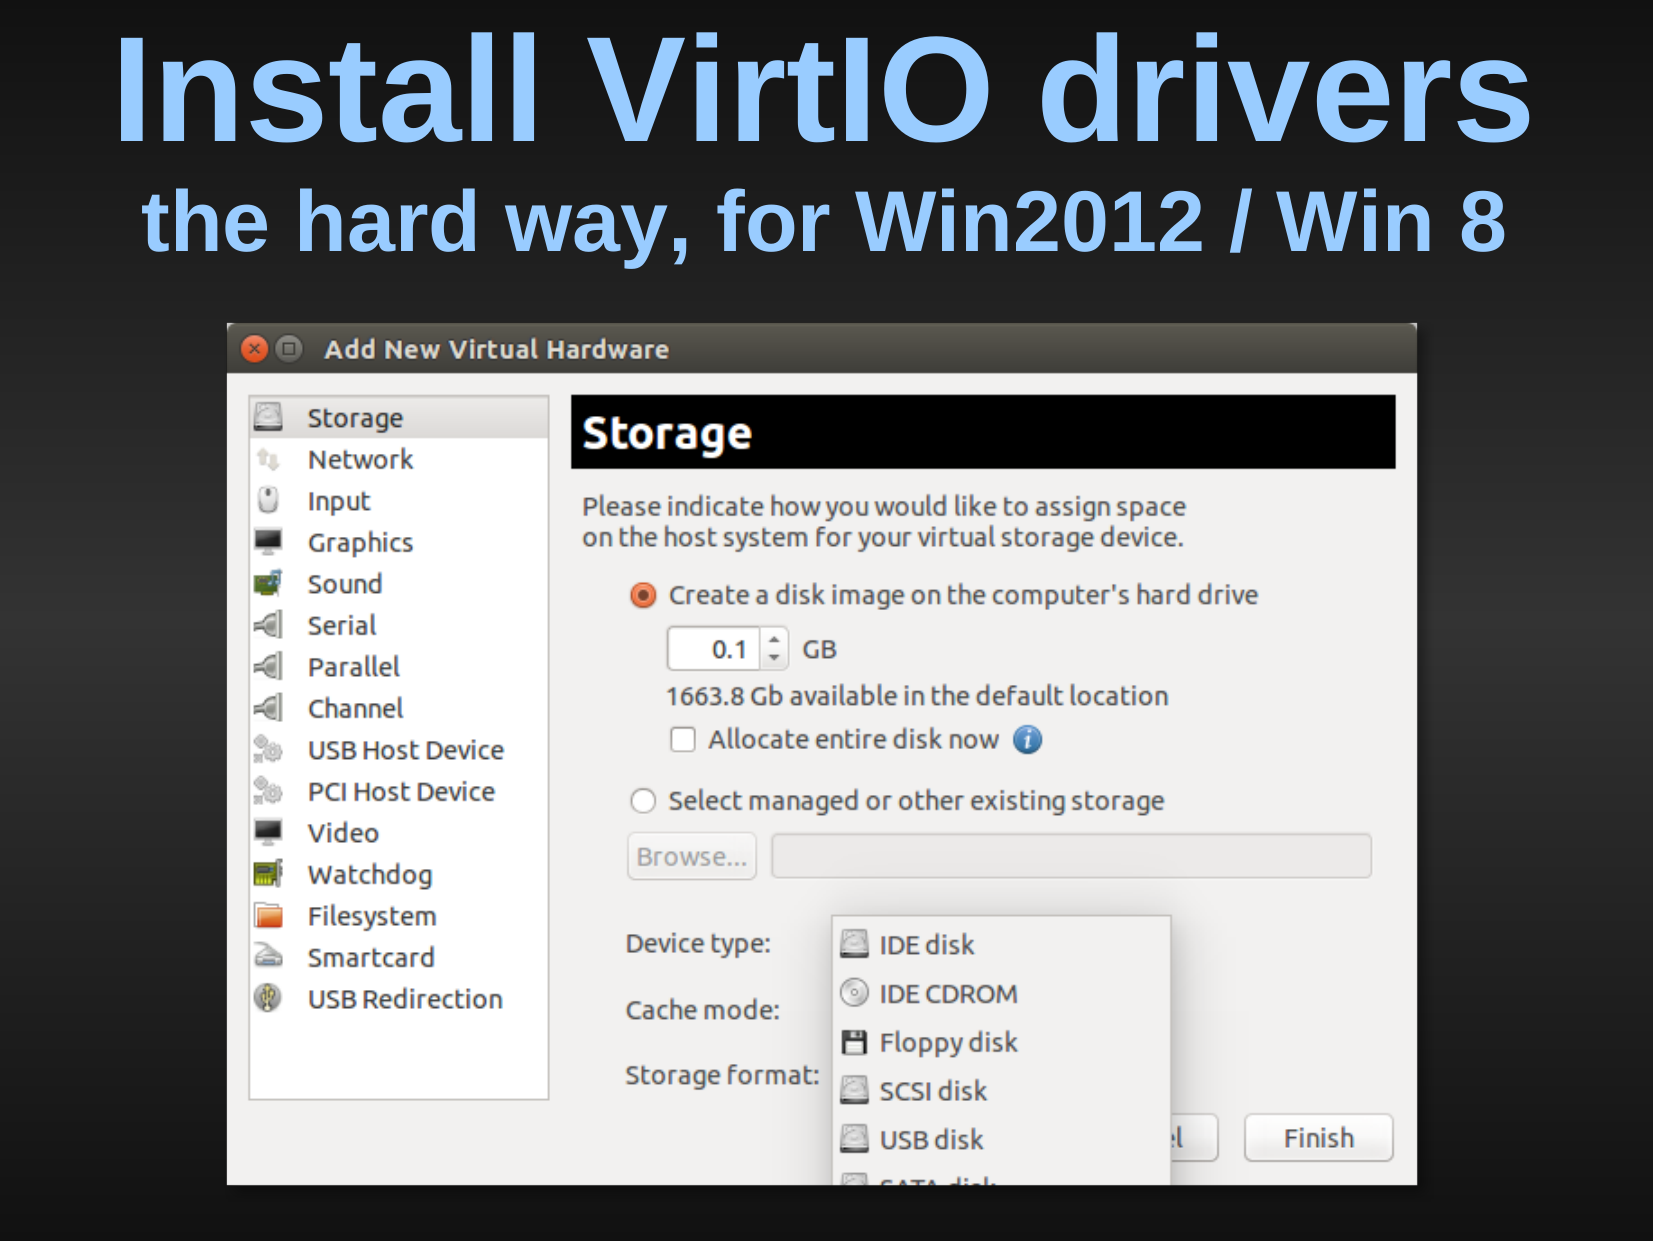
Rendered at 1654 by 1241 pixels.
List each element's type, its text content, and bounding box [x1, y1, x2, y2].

title [15, 275, 1636, 1201]
picture [218, 314, 1434, 1202]
title Install VirtIO drivers the hard way, for Win2012 / Win 8 [0, 5, 1651, 271]
